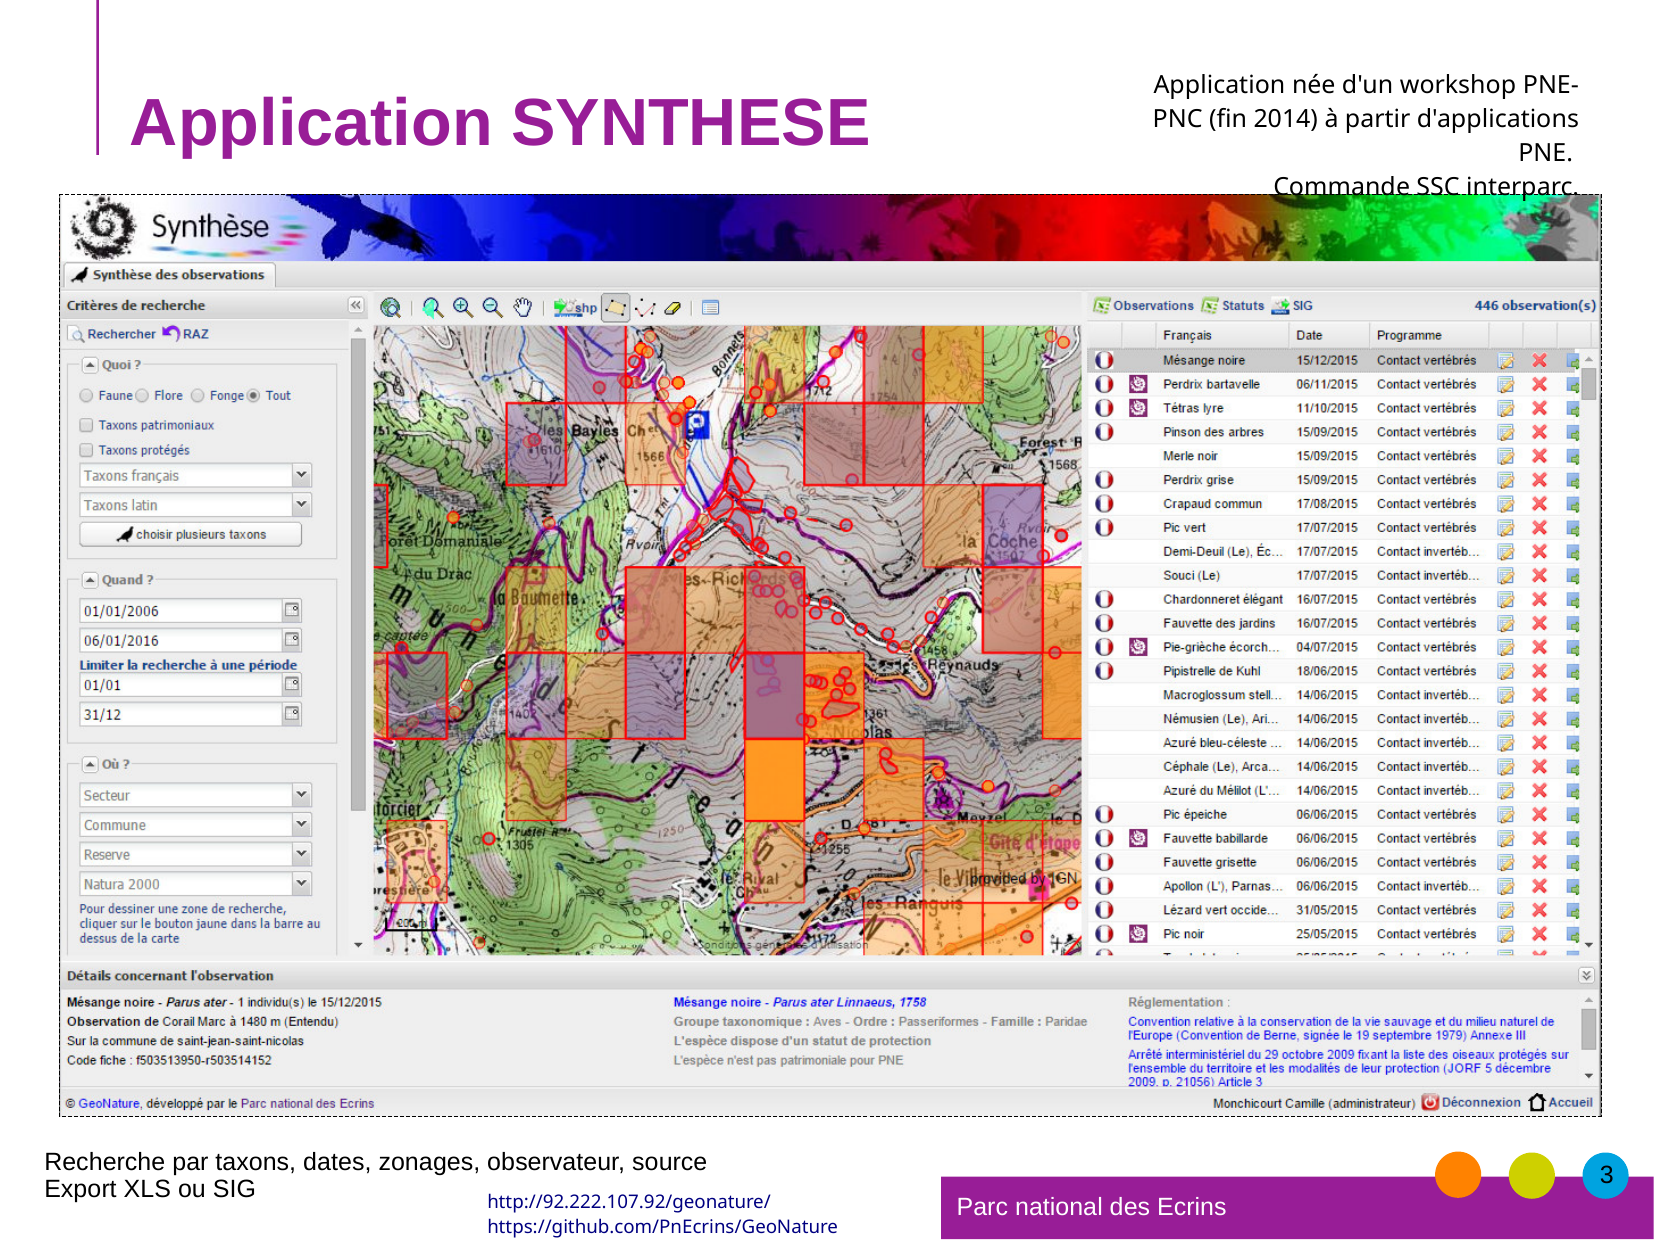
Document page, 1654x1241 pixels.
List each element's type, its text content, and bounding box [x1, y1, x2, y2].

picture [59, 194, 1602, 1117]
title Application SYNTHESE [129, 11, 1619, 160]
text_box Recherche par taxons, dates, zonages, observateur, source Export XLS ou SIG [29, 1139, 886, 1211]
text_box Application née d'un workshop PNE-PNC (fin 2014) à partir d'applications PNE. Commande SSC interparc. [1092, 59, 1595, 158]
text_box http://92.222.107.92/geonature/ https://github.com/PnEcrins/GeoNature [472, 1181, 886, 1238]
